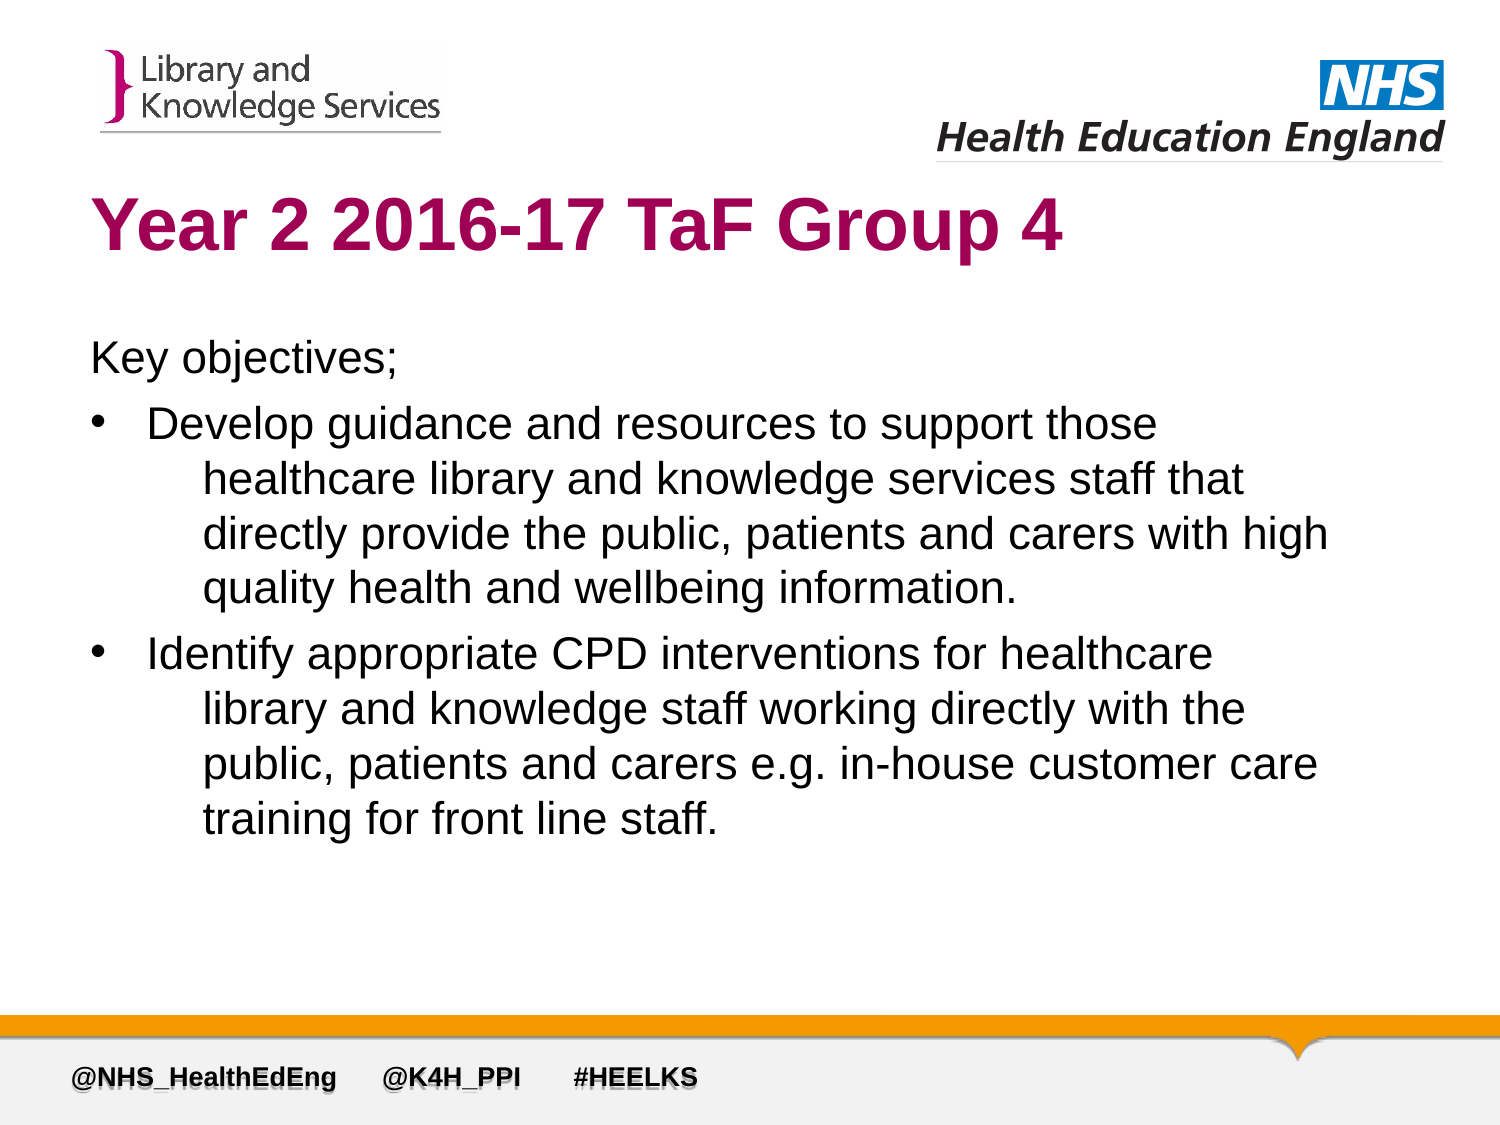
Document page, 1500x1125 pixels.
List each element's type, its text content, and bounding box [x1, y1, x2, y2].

title Year 2 2016-17 TaF Group 4 [75, 168, 1351, 280]
list Key objectives; Develop guidance and resources to support those healthcare library and knowledge services staff that directly provide the public, patients and carers with high quality health and wellbeing information. Identify appropriate CPD interventions for healthcare library and knowledge staff working directly with the public, patients and carers e.g. in-house customer care training for front line staff. [75, 320, 1361, 931]
picture [100, 42, 443, 131]
text_box @NHS_HealthEdEng @K4H_PPI #HEELKS [55, 1052, 932, 1113]
